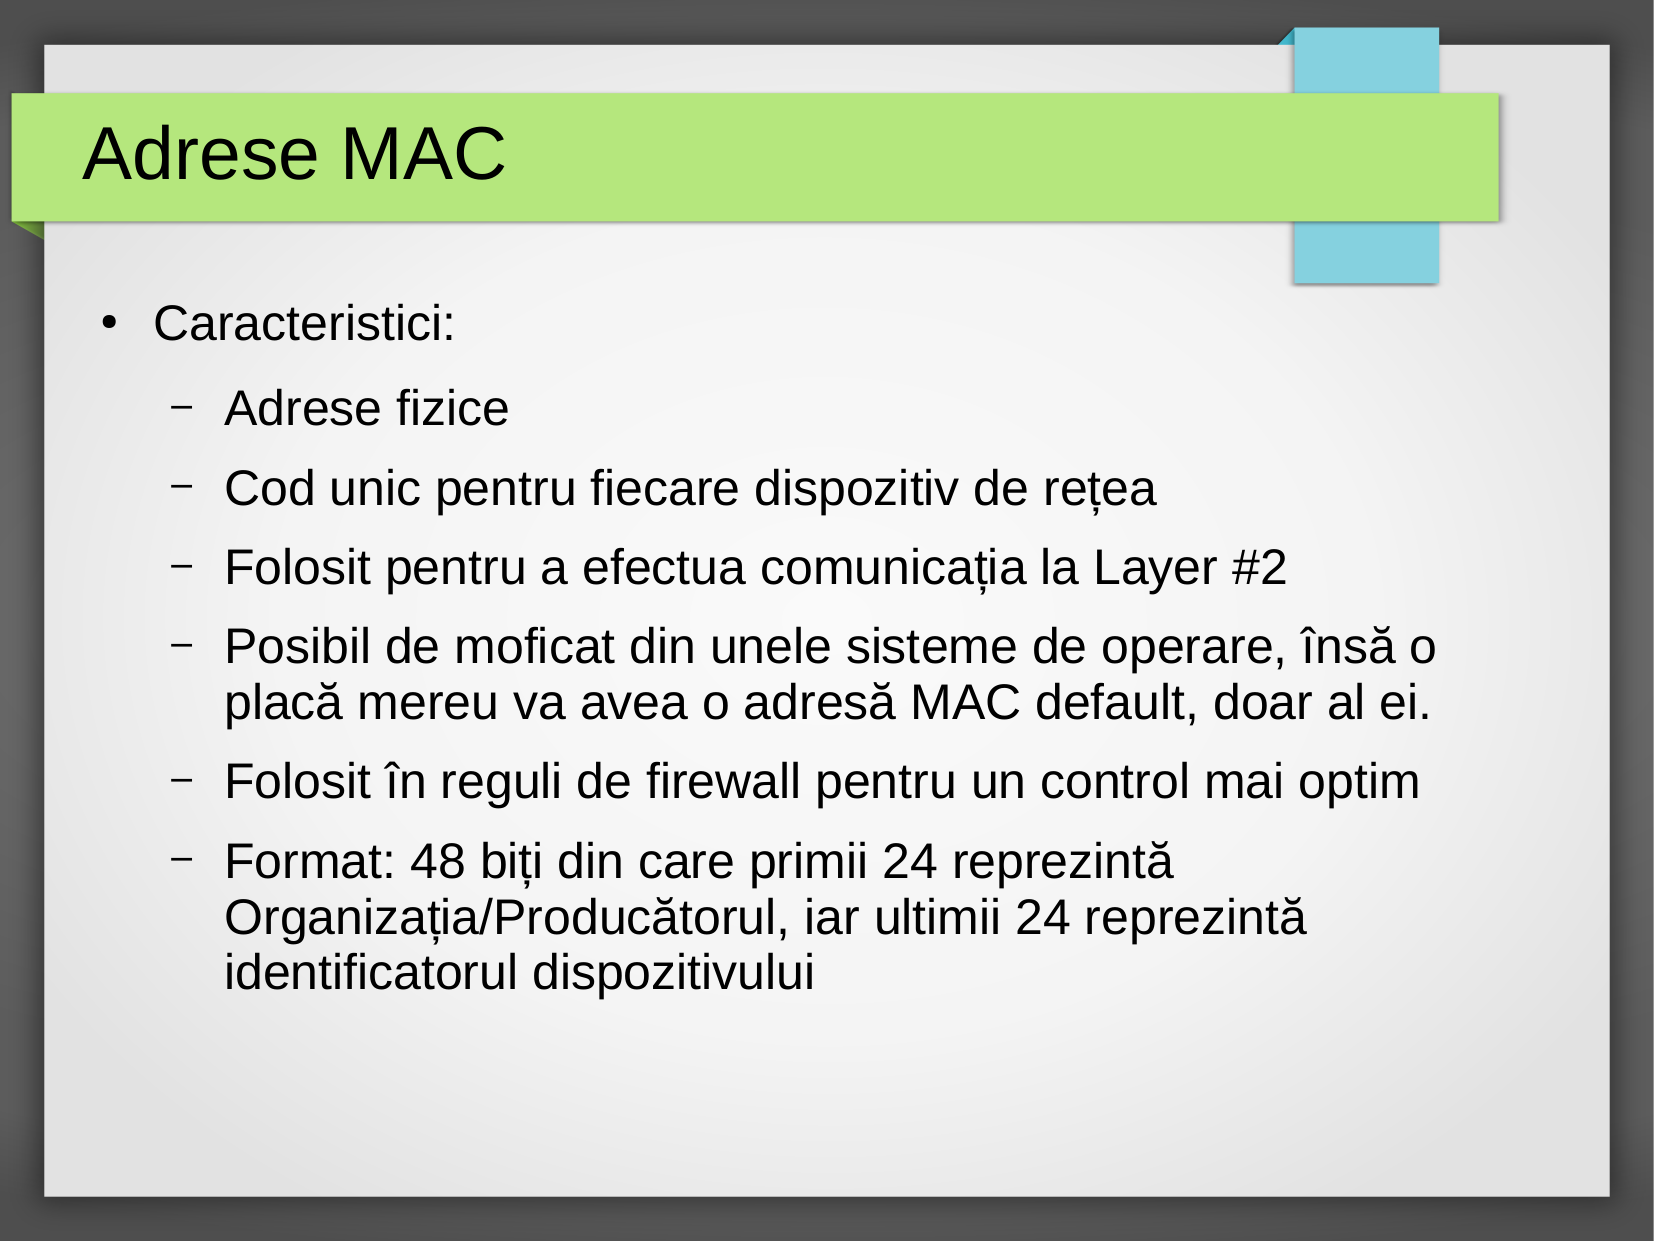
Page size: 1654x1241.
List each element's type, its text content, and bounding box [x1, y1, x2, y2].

title Adrese MAC [82, 94, 1264, 213]
picture [0, 0, 1654, 1241]
list Caracteristici: Adrese fizice Cod unic pentru fiecare dispozitiv de rețea Folosit pentru a efectua comunicația la Layer #2 Posibil de moficat din unele sisteme de operare, însă o placă mereu va avea o adresă MAC default, doar al ei. Folosit în reguli de firewall pentru un control mai optim Format: 48 biți din care primii 24 reprezintă Organizația/Producătorul, iar ultimii 24 reprezintă identificatorul dispozitivului [82, 295, 1571, 1015]
